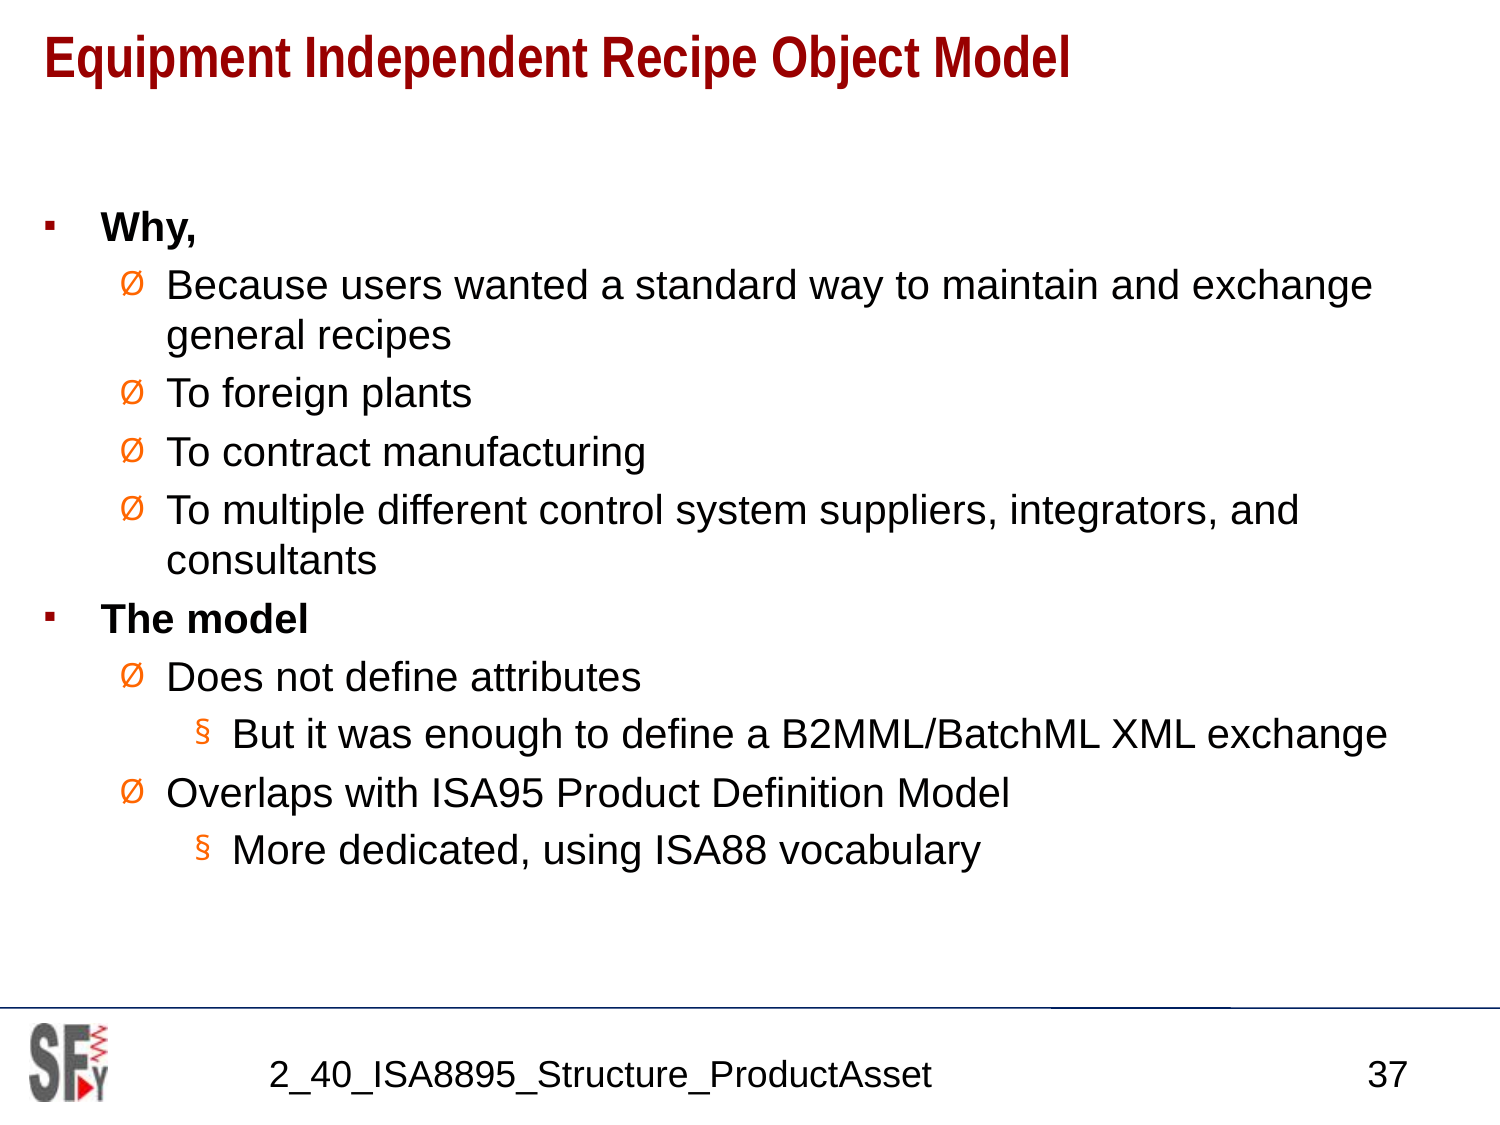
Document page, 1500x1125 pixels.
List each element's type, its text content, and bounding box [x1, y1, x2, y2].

footer 2_40_ISA8895_Structure_ProductAsset [253, 1034, 1336, 1103]
list Why, Because users wanted a standard way to maintain and exchange general recipes To foreign plants To contract manufacturing To multiple different control system suppliers, integrators, and consultants The model Does not define attributes But it was enough to define a B2MML/BatchML XML exchange Overlaps with ISA95 Product Definition Model More dedicated, using ISA88 vocabulary [29, 184, 1471, 988]
slide_number <numéro> [1352, 1034, 1490, 1103]
title Equipment Independent Recipe Object Model [29, 12, 1471, 138]
picture [29, 1023, 108, 1102]
